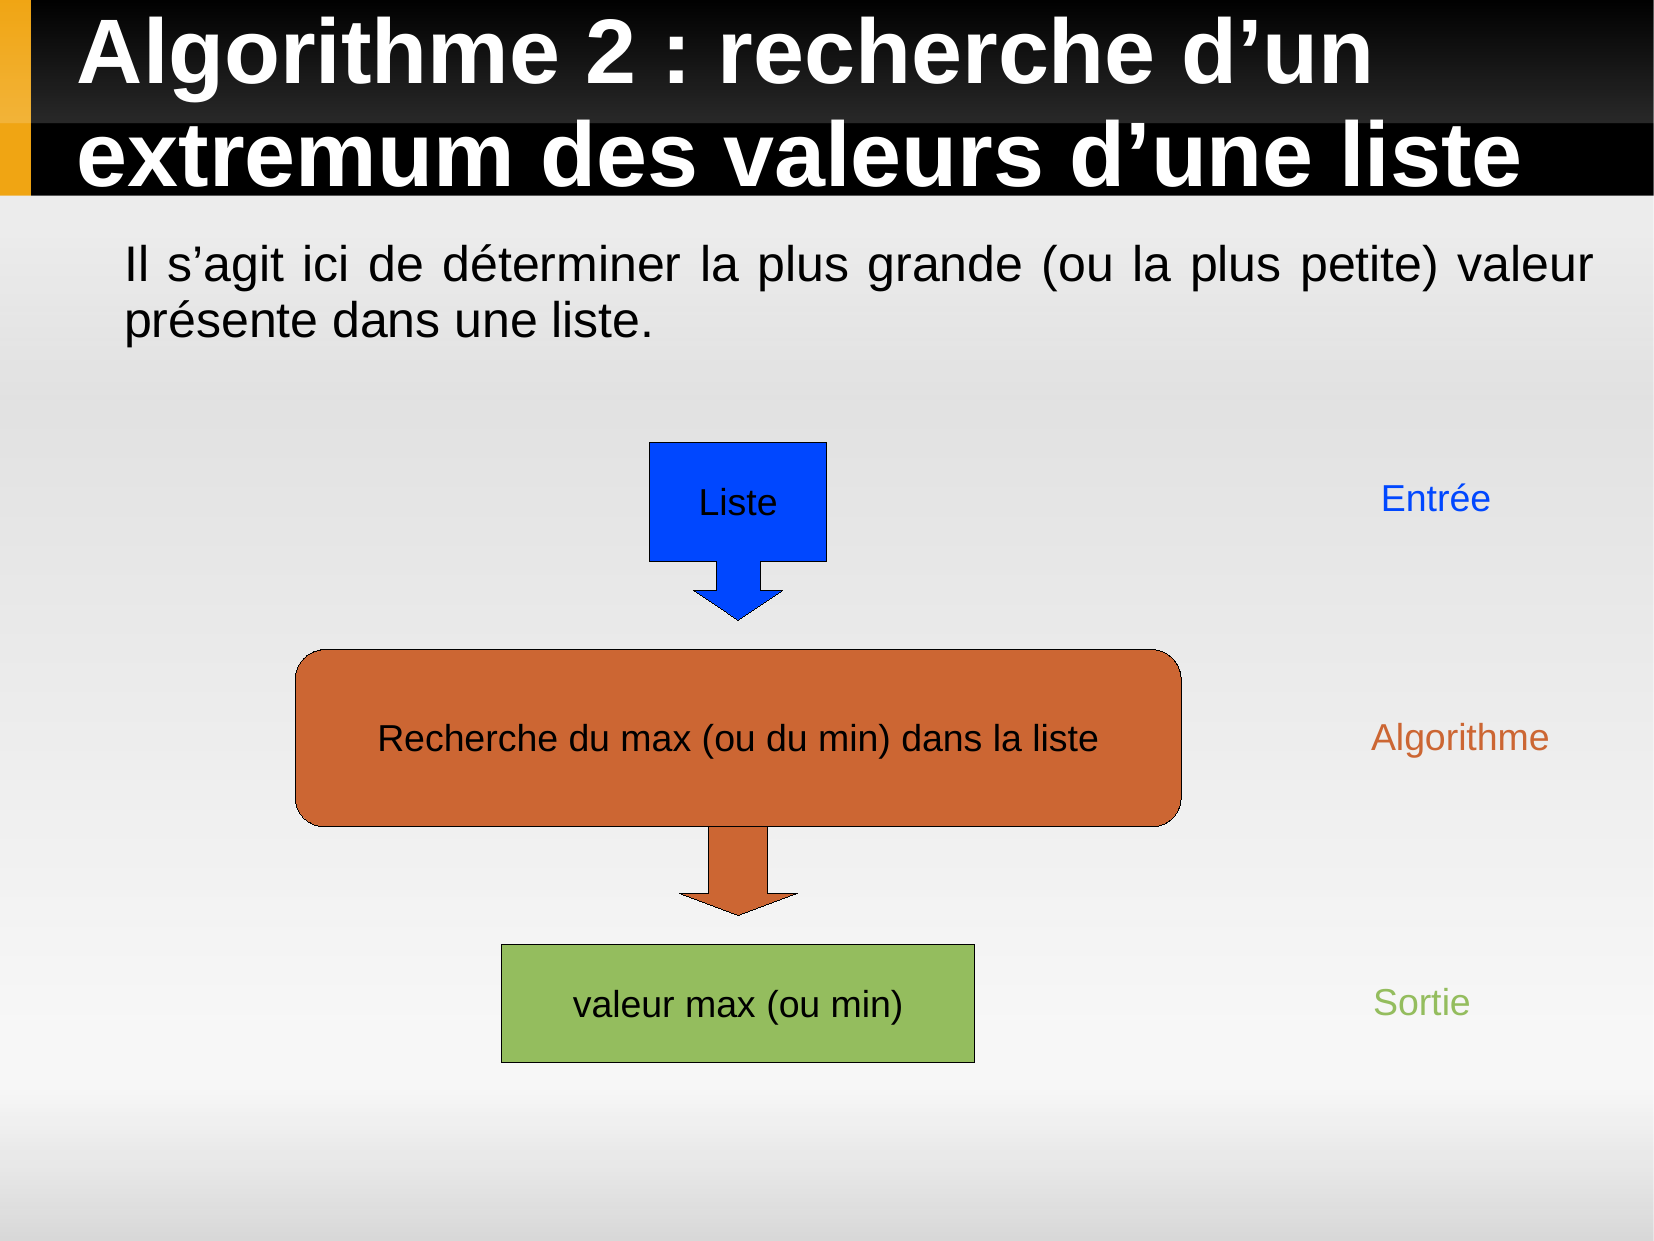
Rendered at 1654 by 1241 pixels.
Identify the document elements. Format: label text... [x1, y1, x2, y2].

text_box Sortie [1358, 974, 1486, 1034]
text_box valeur max (ou min) [501, 944, 975, 1063]
text_box Algorithme [1356, 708, 1565, 766]
list Il s’agit ici de déterminer la plus grande (ou la plus petite) valeur présente dans une liste. [53, 236, 1595, 495]
title Algorithme 2 : recherche d’un extremum des valeurs d’une liste [76, 0, 1565, 208]
text_box Entrée [1366, 470, 1506, 528]
picture [0, 0, 1654, 1241]
text_box Recherche du max (ou du min) dans la liste [295, 649, 1182, 827]
text_box [679, 826, 798, 916]
text_box Liste [649, 442, 827, 621]
